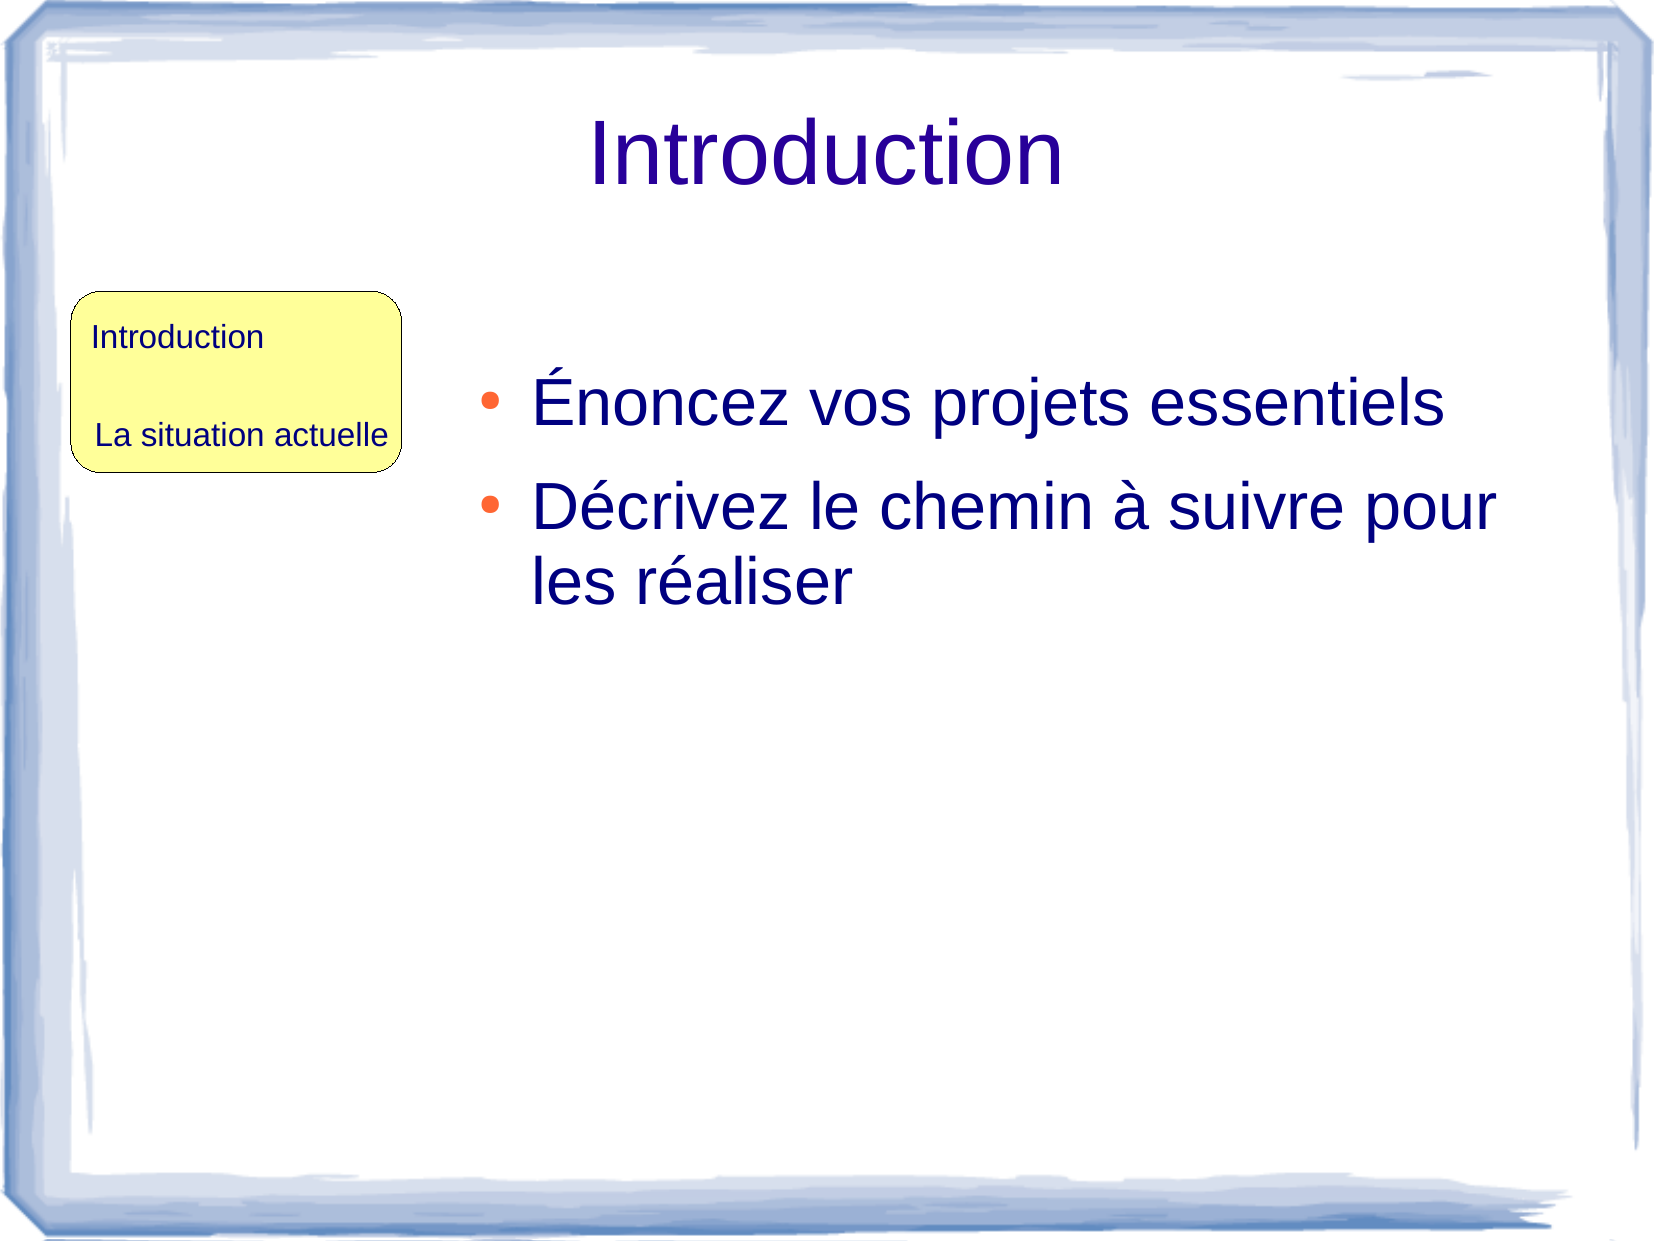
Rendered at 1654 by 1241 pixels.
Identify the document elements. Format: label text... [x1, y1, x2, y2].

list Énoncez vos projets essentiels Décrivez le chemin à suivre pour les réaliser [460, 364, 1570, 1147]
picture [0, 0, 1654, 1241]
title Introduction [82, 49, 1571, 257]
